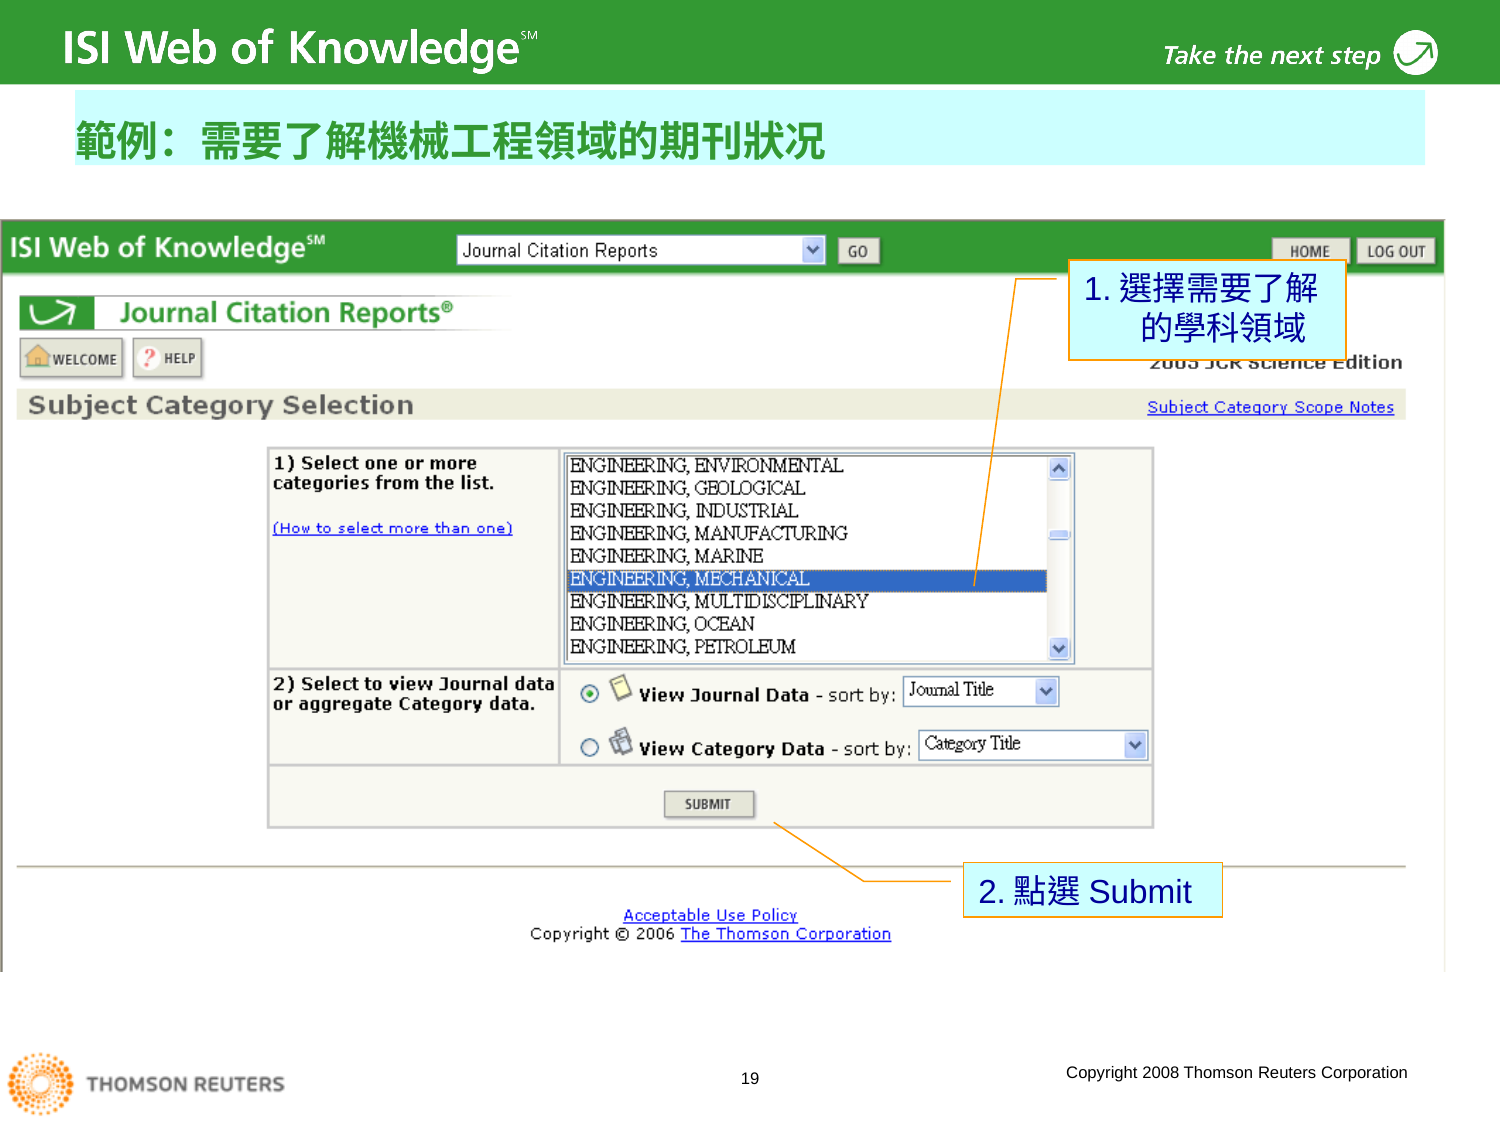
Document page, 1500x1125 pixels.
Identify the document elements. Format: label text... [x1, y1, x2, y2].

text_box 1.選擇需要了解的學科領域 [1069, 260, 1346, 360]
picture [0, 220, 1447, 972]
title 範例：需要了解機械工程領域的期刊狀况 [75, 90, 1426, 166]
text_box 2.點選Submit [963, 863, 1223, 917]
